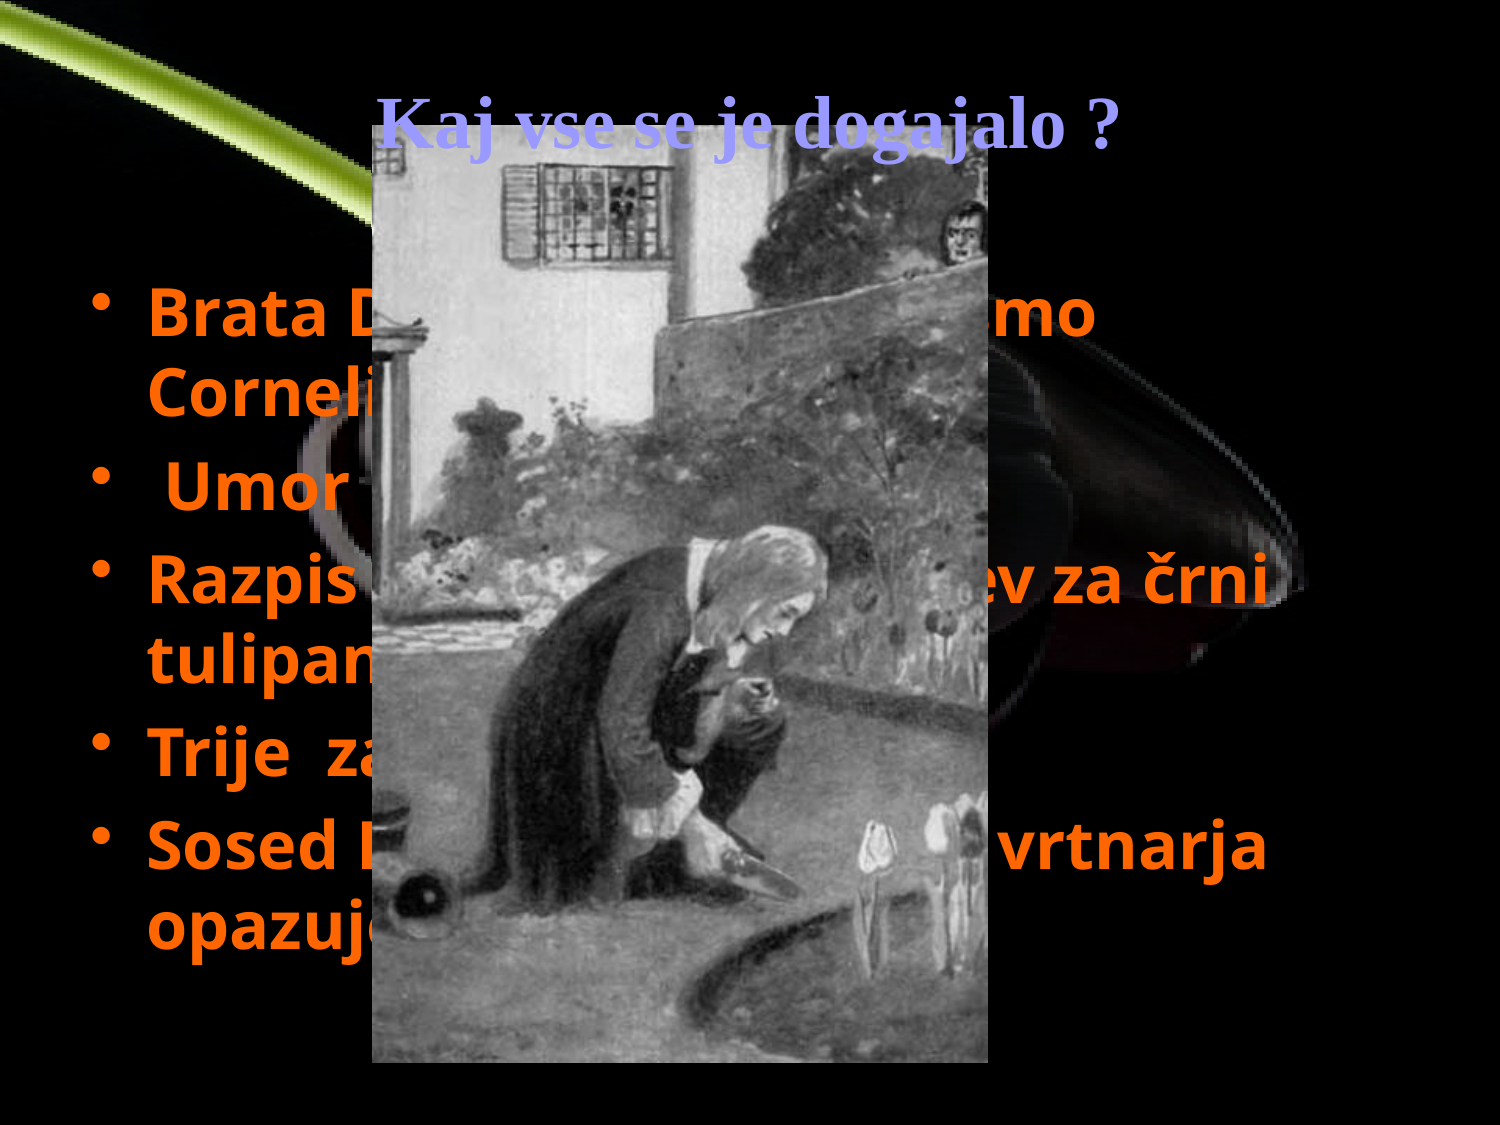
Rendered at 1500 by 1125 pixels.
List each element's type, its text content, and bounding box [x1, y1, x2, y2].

picture [0, 0, 1500, 1125]
list Brata De Witt pošljeta pismo Corneliusu Umor bratov Razpis 100.000 goldinarjev za črni tulipan brez napake Trije zaplodki Sosed Bokstel uspešnega vrtnarja opazuje [988, 262, 1425, 1005]
list Brata De Witt pošljeta pismo Corneliusu Umor bratov Razpis 100.000 goldinarjev za črni tulipan brez napake Trije zaplodki Sosed Bokstel uspešnega vrtnarja opazuje [75, 262, 372, 1005]
text_box Kaj vse se je dogajalo ? [324, 66, 1176, 218]
